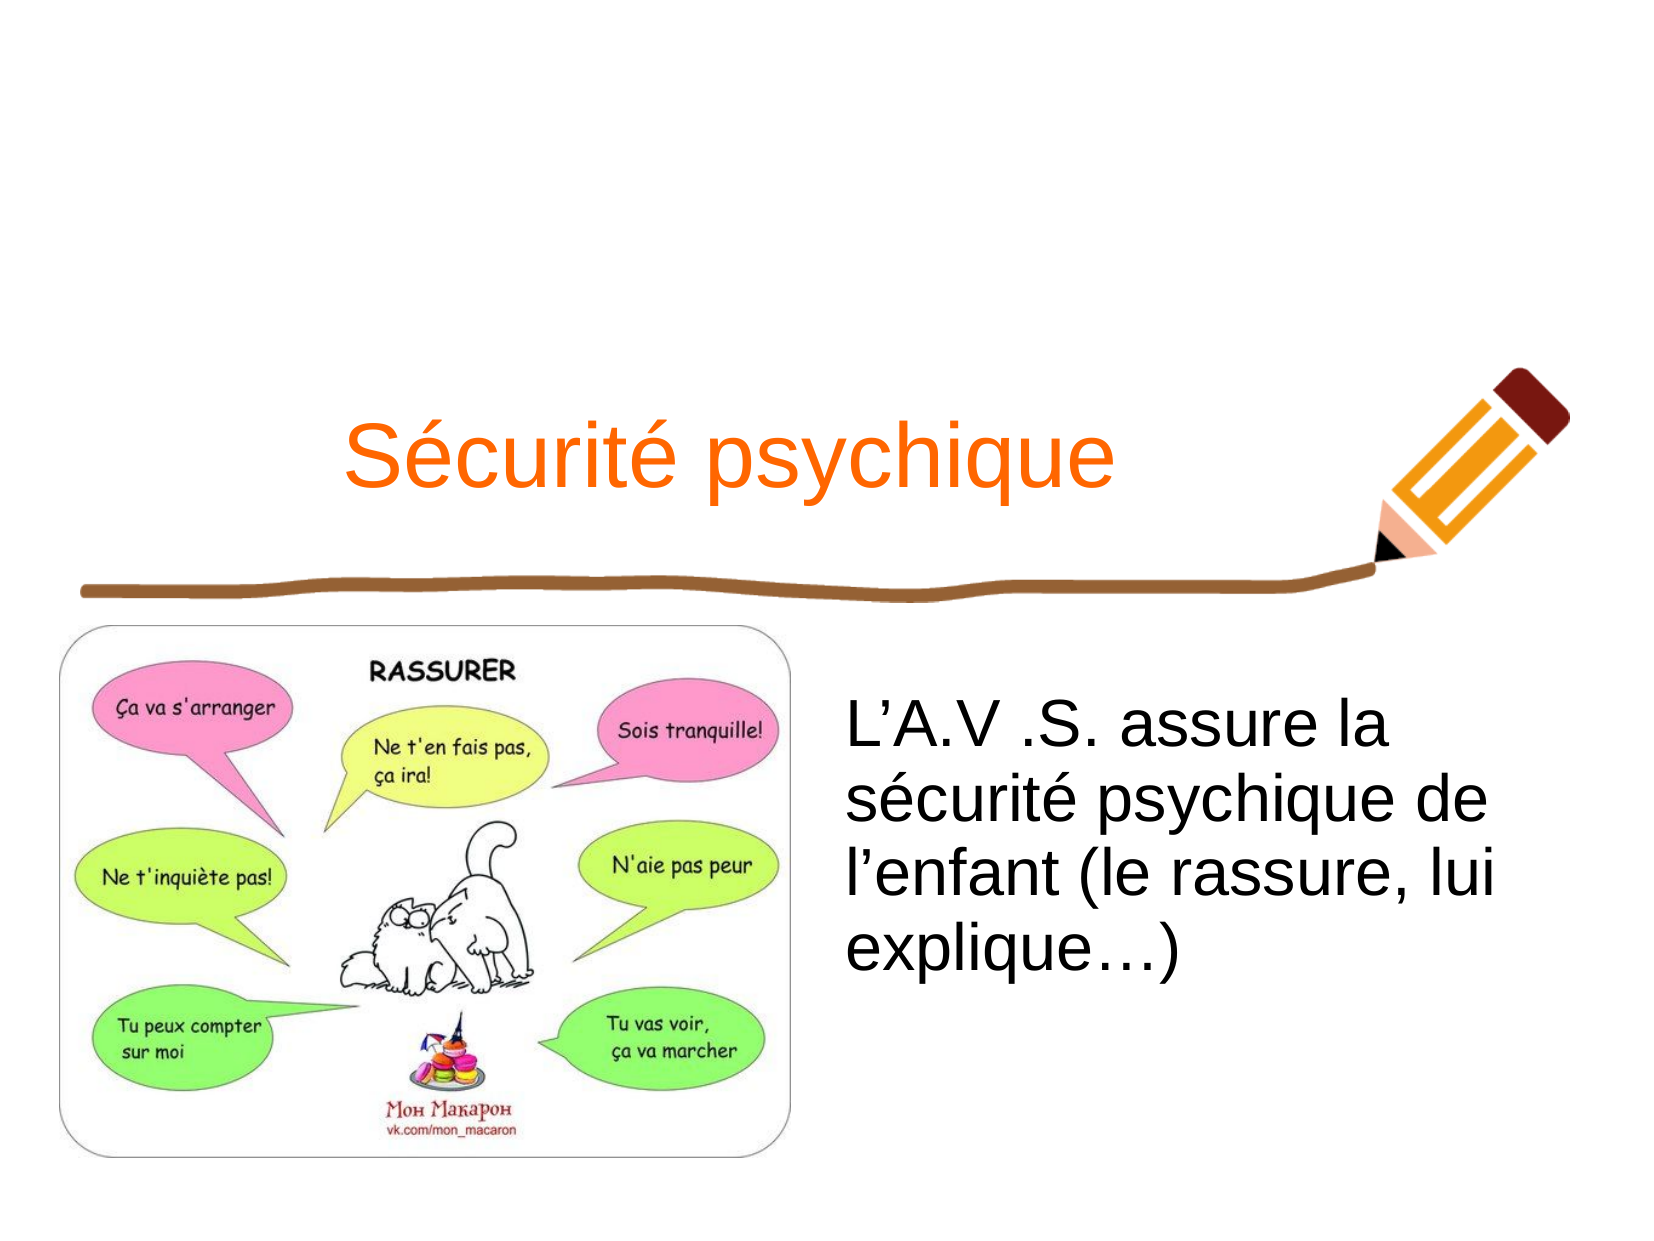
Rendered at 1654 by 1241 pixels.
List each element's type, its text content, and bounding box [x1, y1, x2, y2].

picture [59, 625, 791, 1158]
list L’A.V .S. assure la sécurité psychique de l’enfant (le rassure, lui explique…) [845, 685, 1572, 1177]
picture [80, 367, 1570, 603]
title Sécurité psychique [82, 352, 1379, 560]
